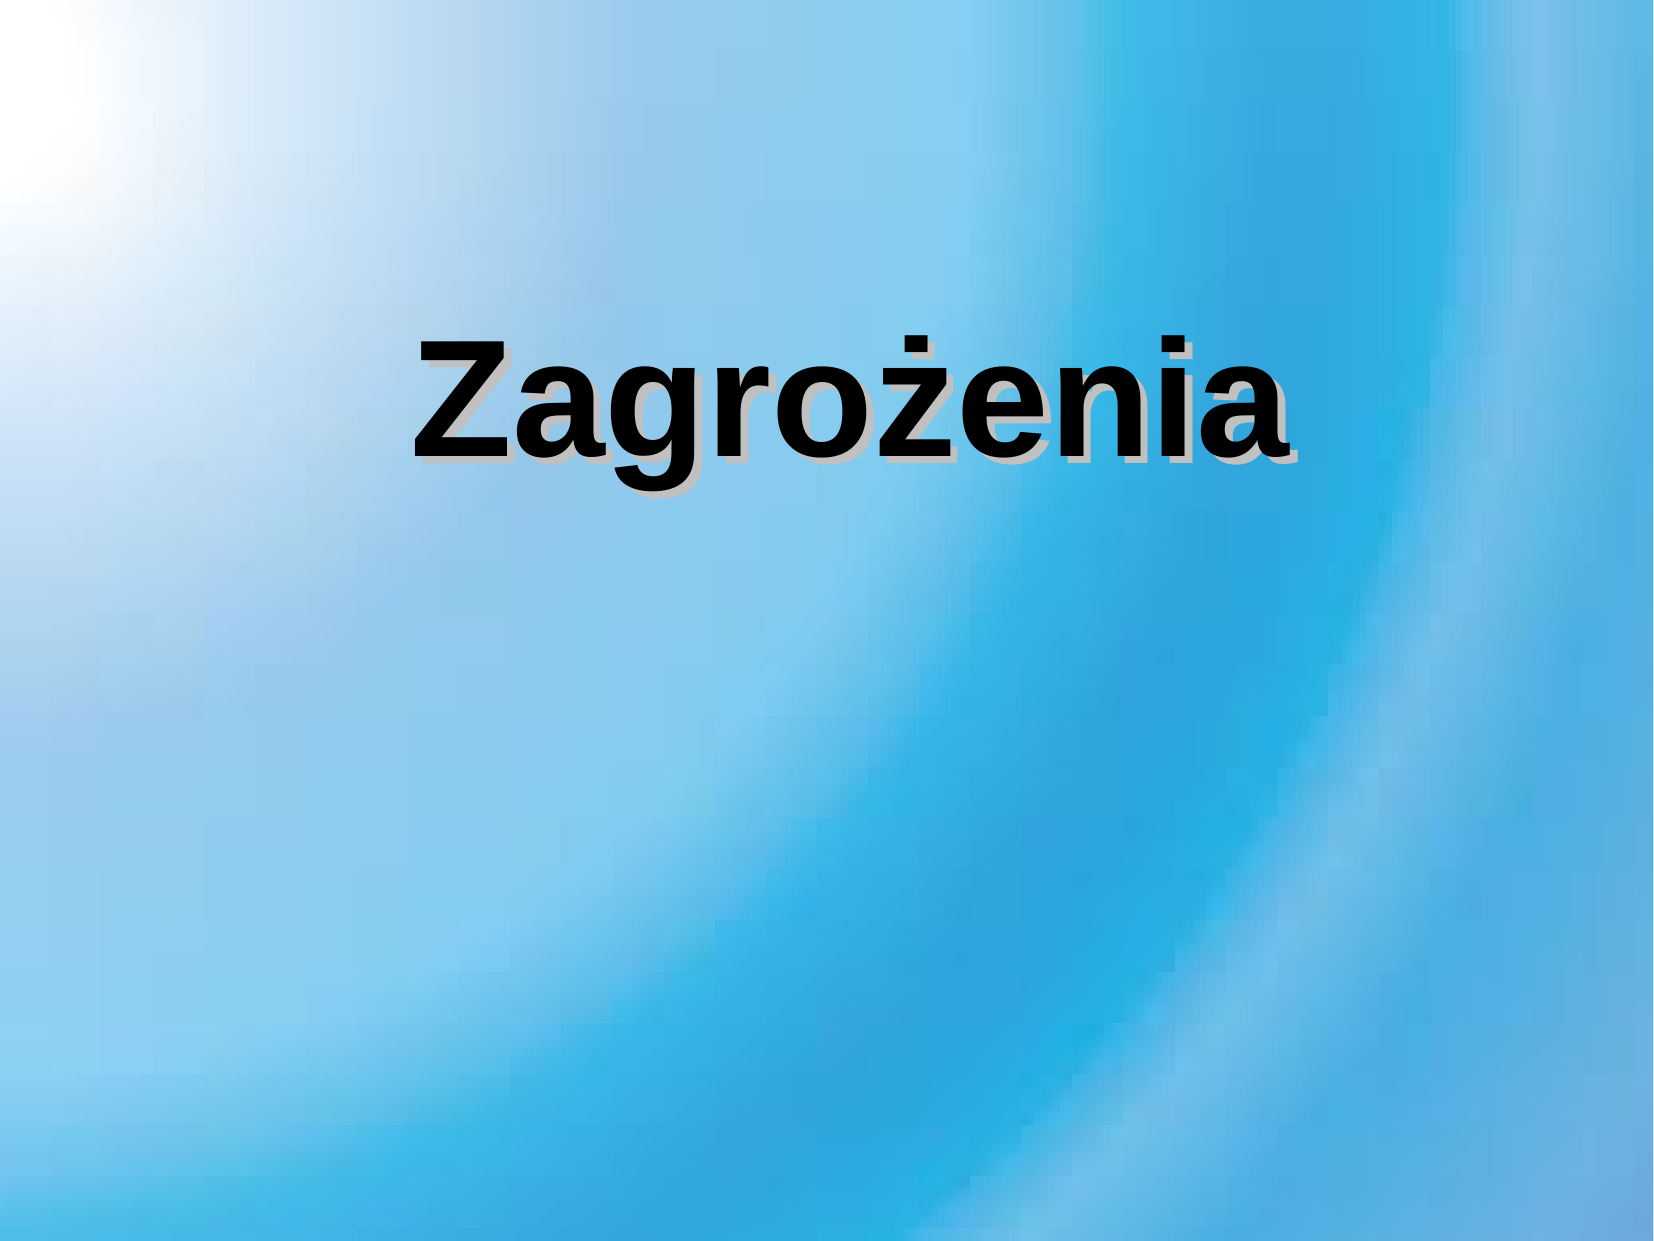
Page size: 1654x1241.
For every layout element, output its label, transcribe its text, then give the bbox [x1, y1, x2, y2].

picture [0, 0, 1654, 1241]
title Zagrożenia [106, 294, 1595, 502]
